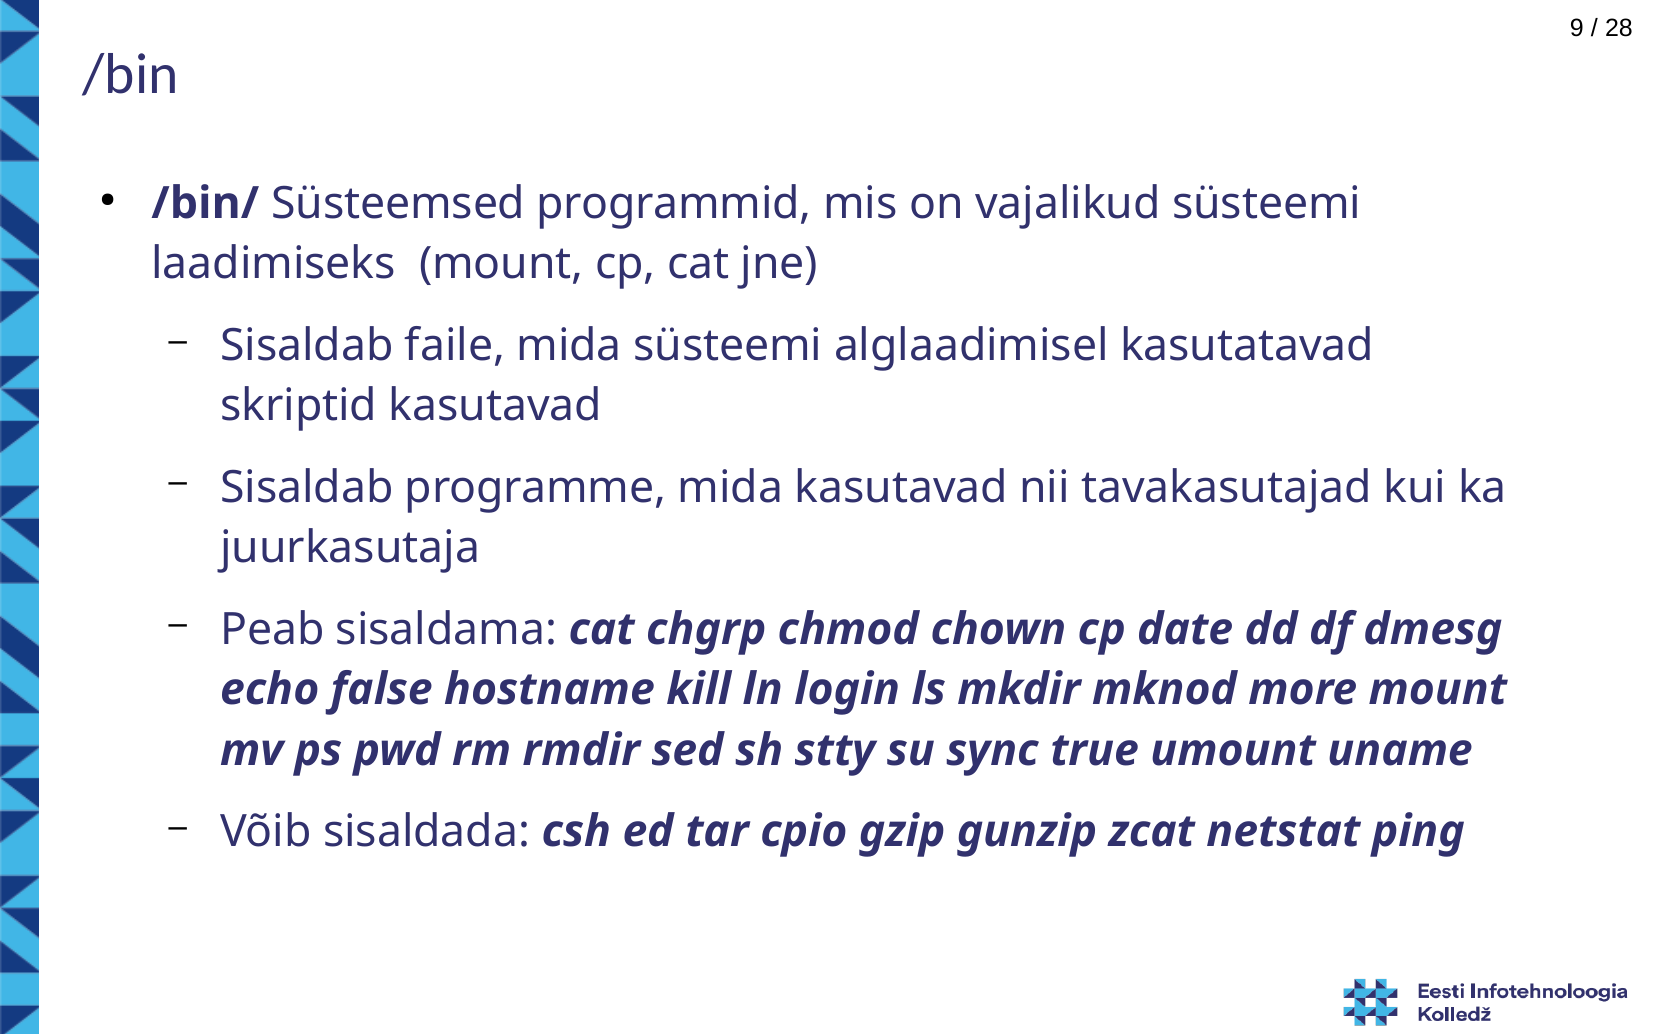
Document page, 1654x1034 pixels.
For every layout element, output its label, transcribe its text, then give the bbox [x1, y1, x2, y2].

list /bin/ Süsteemsed programmid, mis on vajalikud süsteemi laadimiseks (mount, cp, cat jne) Sisaldab faile, mida süsteemi alglaadimisel kasutatavad skriptid kasutavad Sisaldab programme, mida kasutavad nii tavakasutajad kui ka juurkasutaja Peab sisaldama: cat chgrp chmod chown cp date dd df dmesg echo false hostname kill ln login ls mkdir mknod more mount mv ps pwd rm rmdir sed sh stty su sync true umount uname Võib sisaldada: csh ed tar cpio gzip gunzip zcat netstat ping [82, 170, 1538, 914]
title /bin [82, 41, 1571, 119]
